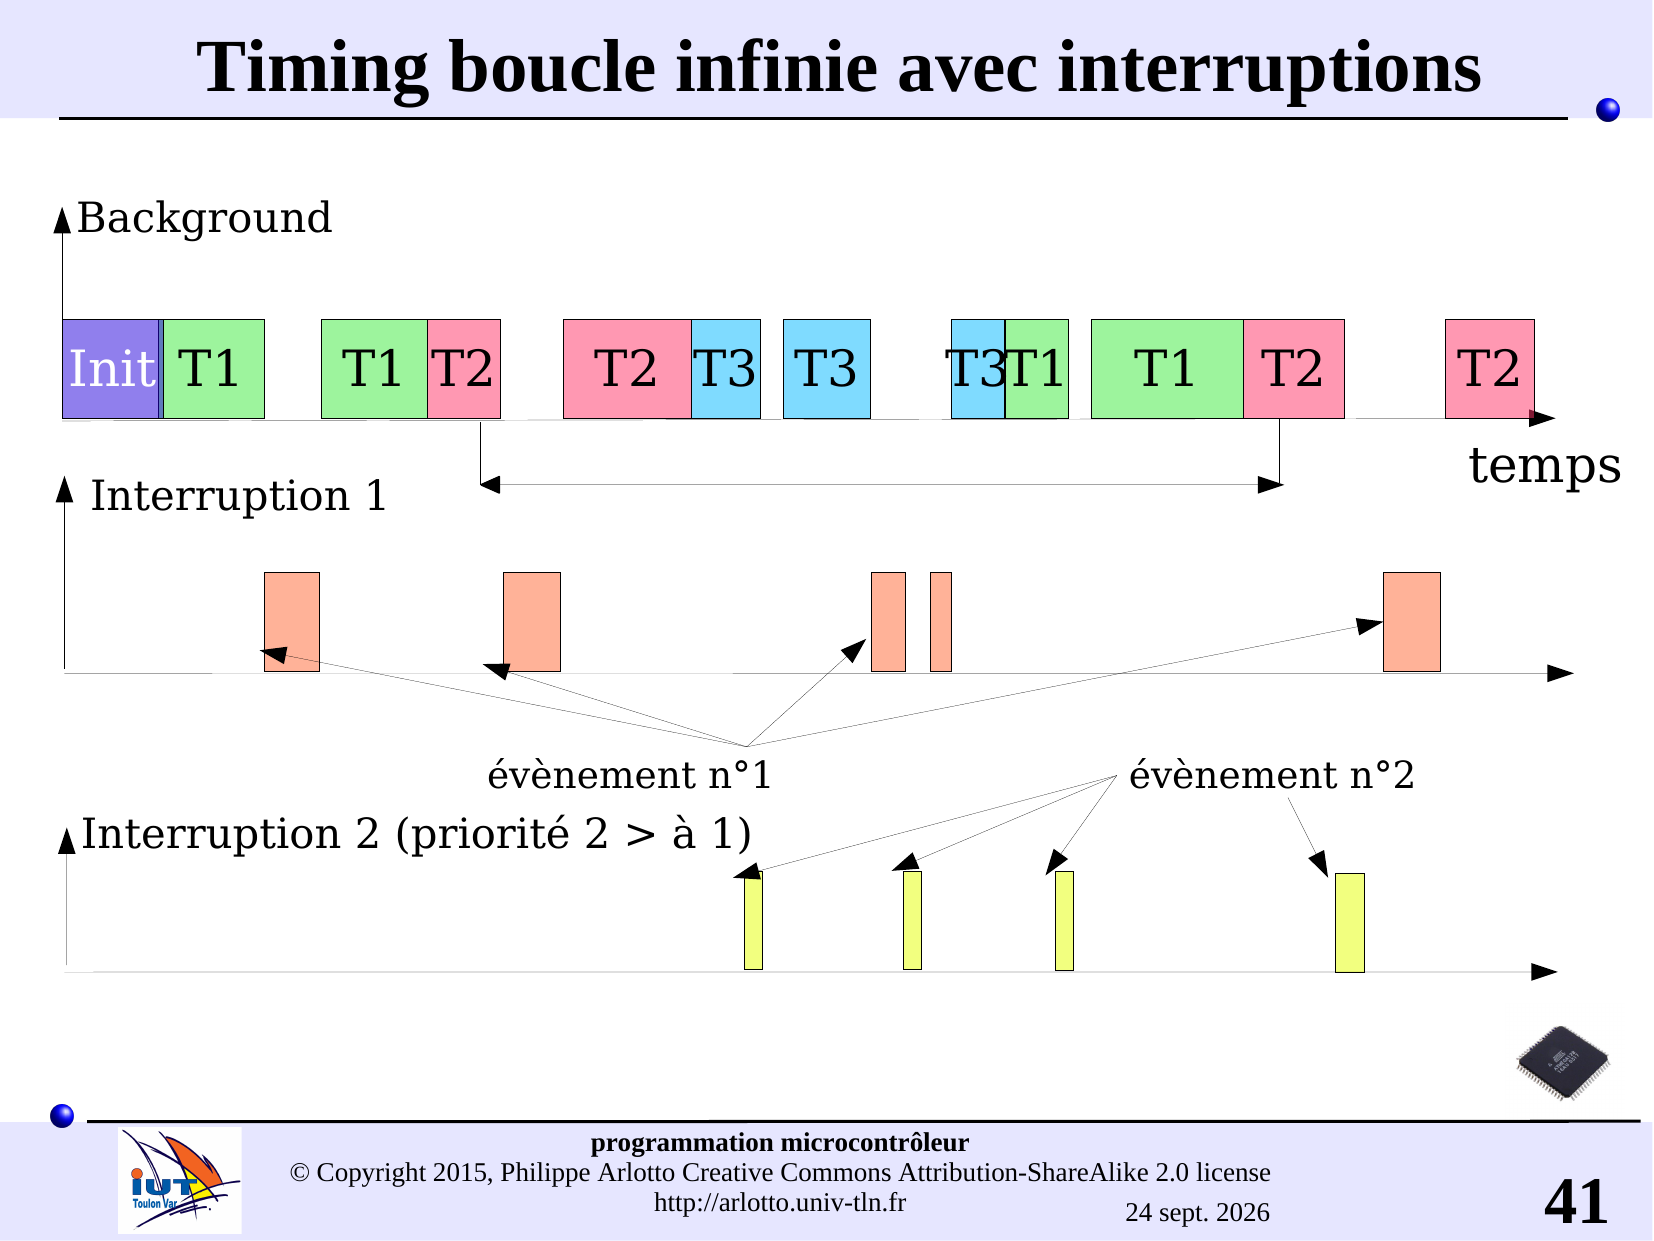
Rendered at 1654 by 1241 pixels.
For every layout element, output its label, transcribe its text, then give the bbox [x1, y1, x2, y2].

text_box [930, 572, 952, 672]
text_box [1335, 873, 1365, 973]
text_box T1 [321, 319, 428, 419]
text_box T3 [692, 319, 761, 419]
text_box temps [1468, 435, 1623, 495]
picture [1505, 1003, 1625, 1119]
text_box évènement n°1 [487, 753, 830, 798]
text_box [744, 871, 763, 970]
text_box [264, 572, 320, 661]
text_box [1383, 572, 1441, 672]
text_box Init [62, 319, 164, 419]
text_box T1 [1091, 319, 1244, 419]
text_box T3 [783, 319, 871, 419]
text_box Interruption 1 [90, 471, 391, 521]
text_box [1055, 871, 1074, 971]
text_box T2 [1244, 319, 1345, 419]
text_box T2 [1445, 319, 1535, 419]
text_box [903, 871, 922, 970]
text_box [503, 572, 561, 672]
title Timing boucle infinie avec interruptions [95, 17, 1585, 116]
text_box T2 [563, 319, 692, 419]
text_box T3 [951, 319, 1005, 419]
text_box [871, 572, 906, 672]
text_box T1 [164, 319, 265, 419]
text_box Background [76, 193, 334, 243]
text_box T3 [999, 359, 1005, 370]
text_box [264, 654, 320, 672]
text_box T1 [1005, 319, 1069, 419]
text_box Interruption 2 (priorité 2 > à 1) [80, 809, 754, 859]
text_box évènement n°2 [1116, 753, 1460, 798]
text_box T2 [428, 319, 501, 419]
